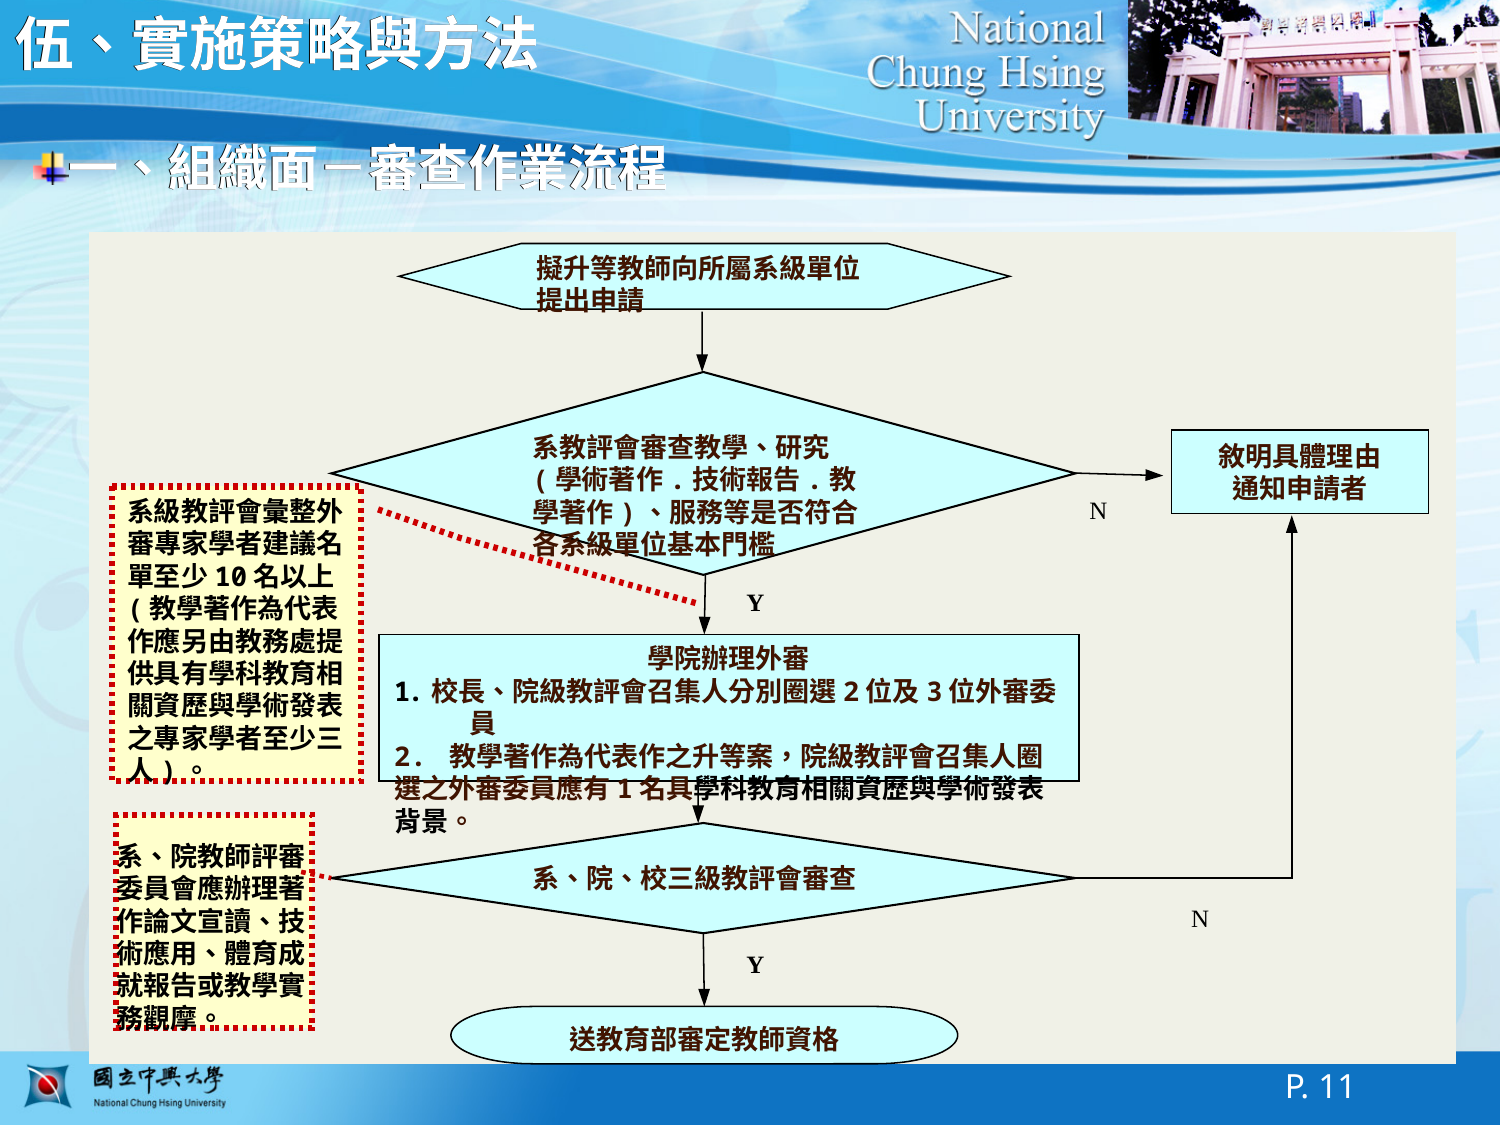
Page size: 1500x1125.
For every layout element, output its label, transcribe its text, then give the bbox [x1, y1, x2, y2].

text_box 擬升等教師向所屬系級單位提出申請 [399, 243, 1010, 310]
text_box 學院辦理外審 校長、院級教評會召集人分別圈選2位及3位外審委員 2. 教學著作為代表作之升等案，院級教評會召集人圈選之外審委員應有1名具學科教育相關資歷與學術發表背景。 [379, 634, 1079, 781]
text_box 系、院教師評審委員會應辦理著作論文宣讀、技術應用、體育成就報告或教學實務觀摩。 [116, 815, 313, 1028]
text_box 伍、實施策略與方法 [0, 0, 821, 79]
text_box N [1062, 486, 1135, 533]
text_box 系級教評會彙整外審專家學者建議名單至少10名以上(教學著作為代表作應另由教務處提供具有學科教育相關資歷與學術發表之專家學者至少三人)。 [112, 486, 361, 781]
text_box 系教評會審查教學、研究(學術著作.技術報告.教學著作)、服務等是否符合各系級單位基本門檻 [331, 371, 1076, 575]
text_box 一、組織面－審查作業流程 [18, 129, 1418, 205]
text_box Y [718, 578, 792, 625]
text_box 送教育部審定教師資格 [450, 1006, 958, 1064]
text_box Y [718, 940, 792, 987]
text_box N [1163, 894, 1237, 940]
text_box [89, 232, 1456, 1064]
text_box 敘明具體理由 通知申請者 [1172, 430, 1429, 513]
text_box 系、院、校三級教評會審查 [331, 822, 1076, 934]
